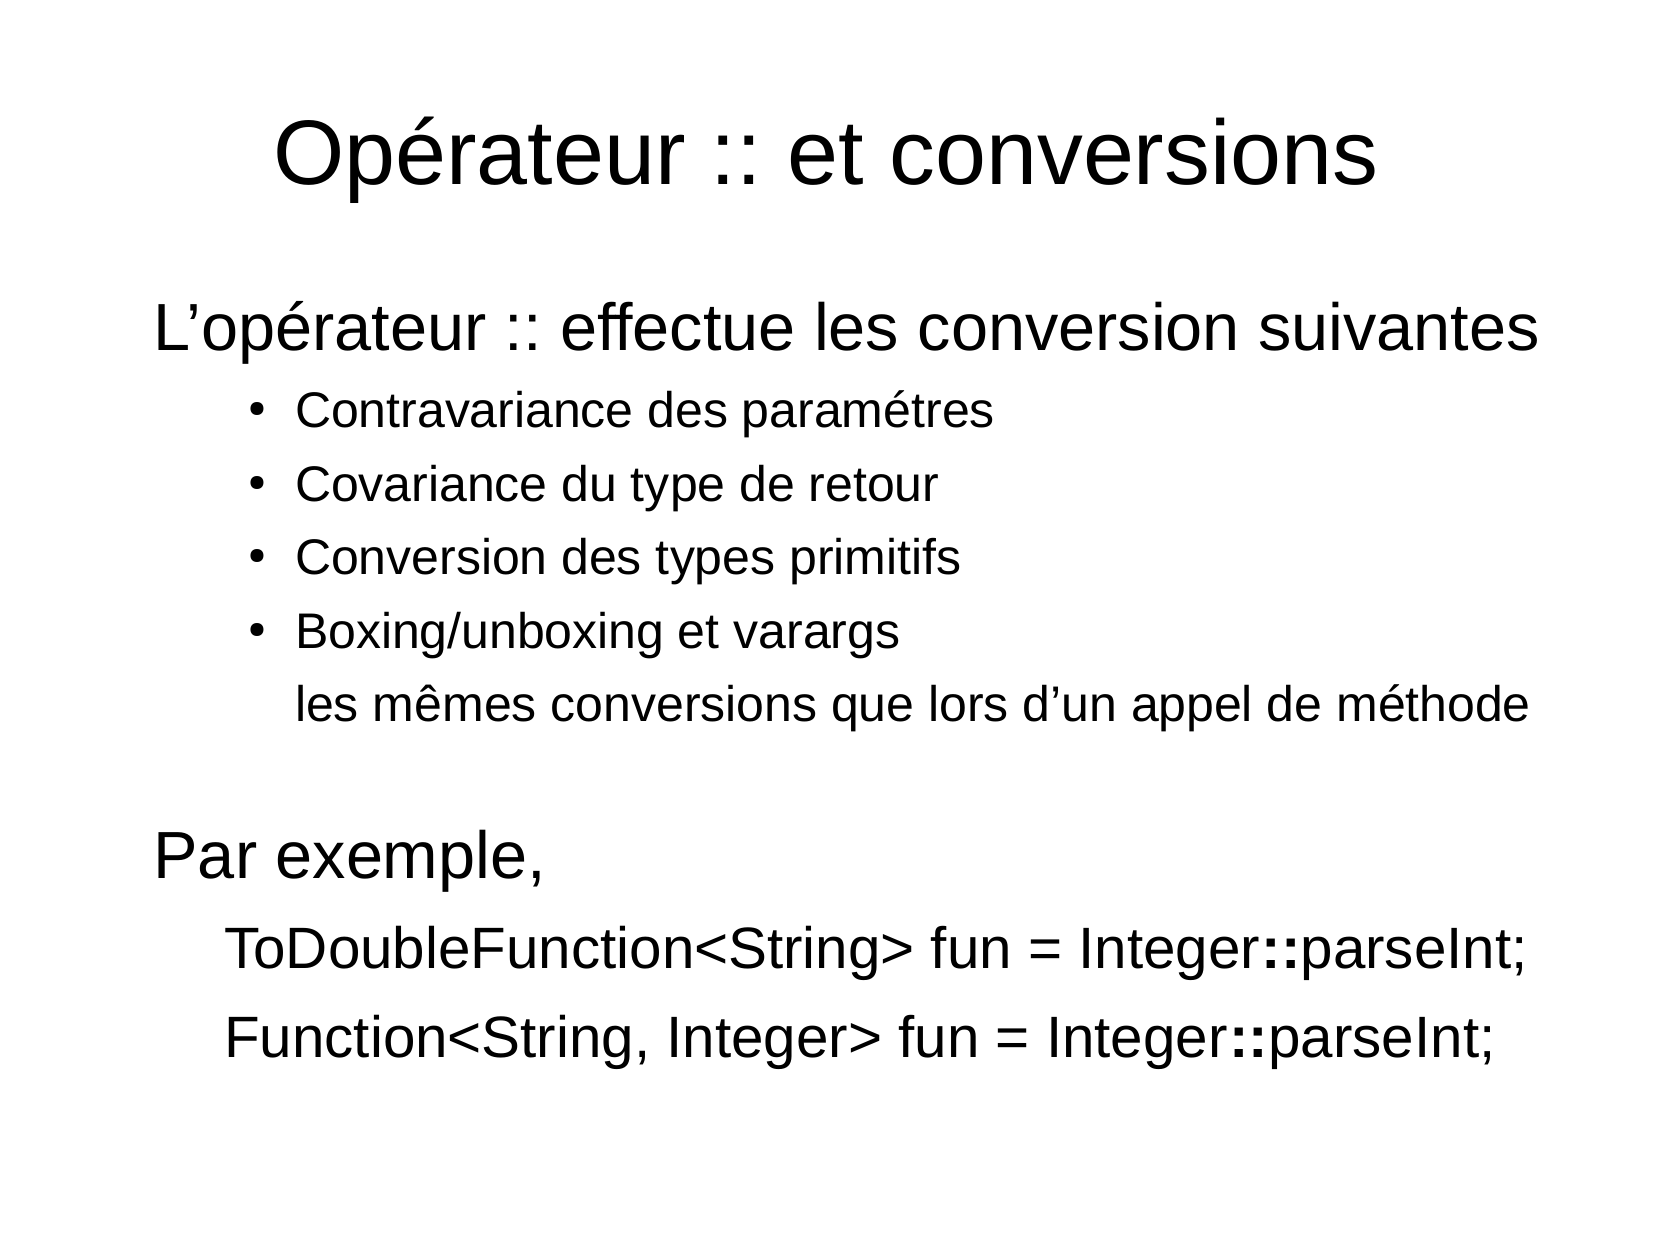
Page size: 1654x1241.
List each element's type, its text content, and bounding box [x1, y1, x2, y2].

title Opérateur :: et conversions [82, 49, 1571, 257]
list L’opérateur :: effectue les conversion suivantes Contravariance des paramétres Covariance du type de retour Conversion des types primitifs Boxing/unboxing et varargs les mêmes conversions que lors d’un appel de méthode Par exemple, ToDoubleFunction<String> fun = Integer::parseInt; Function<String, Integer> fun = Integer::parseInt; [82, 290, 1571, 1156]
